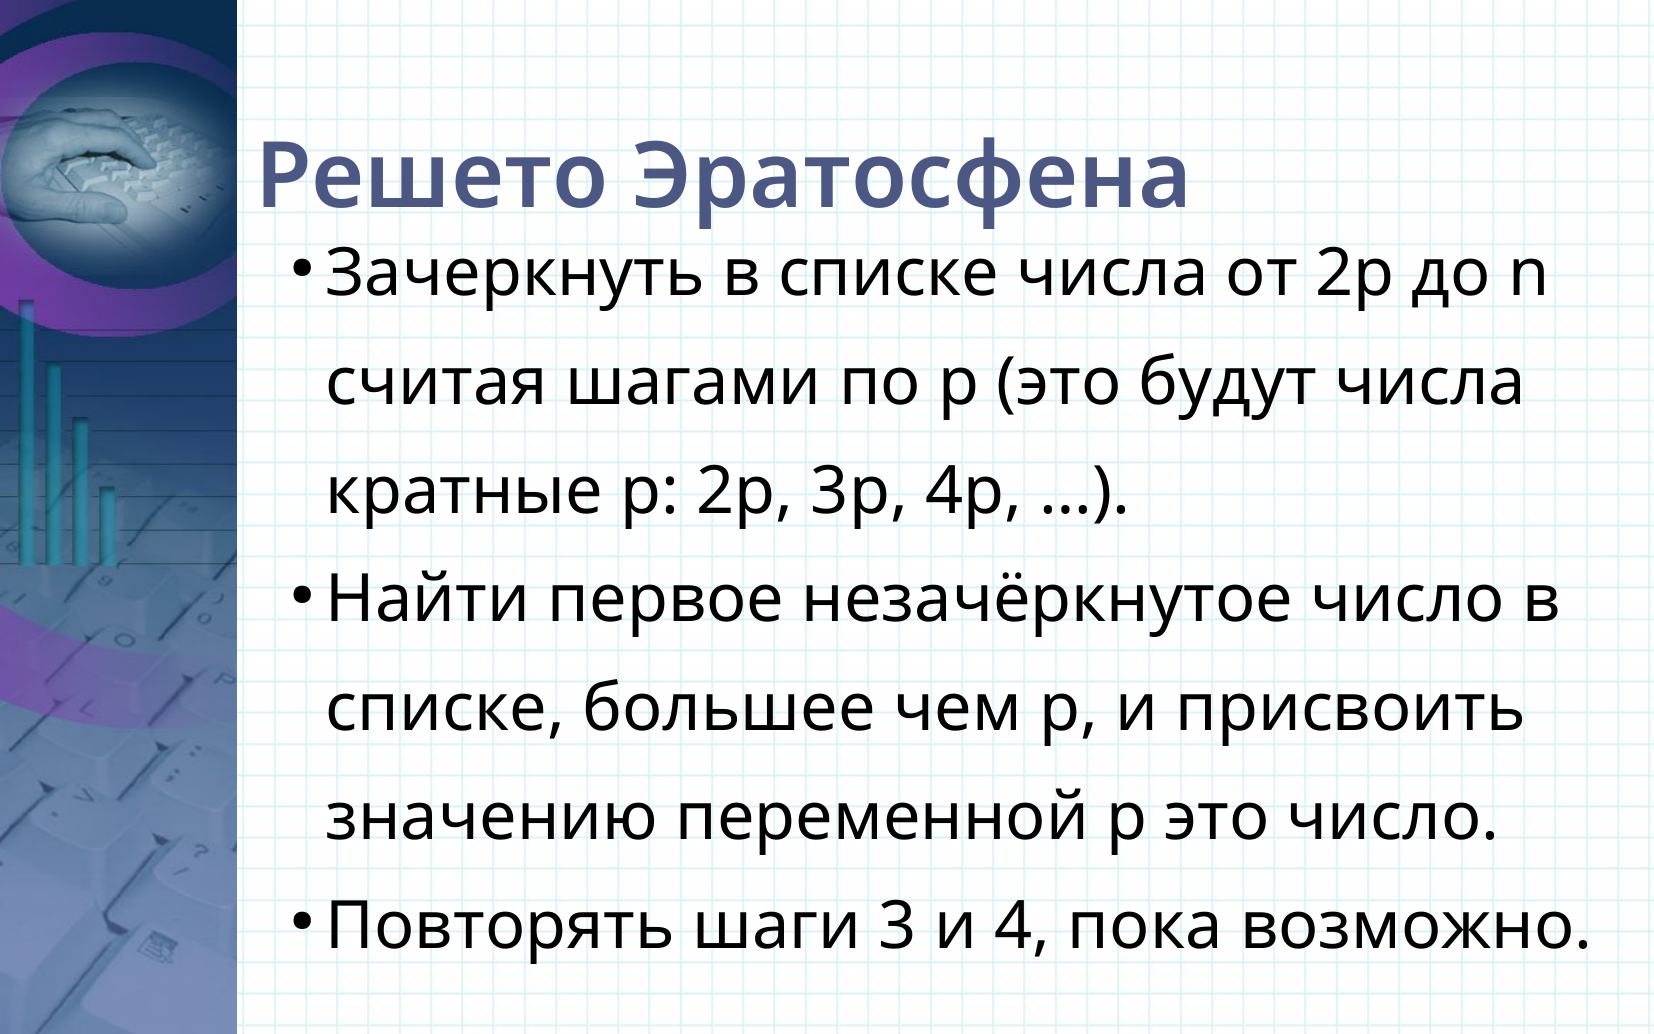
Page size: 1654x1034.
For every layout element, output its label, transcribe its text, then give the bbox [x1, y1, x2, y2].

picture [0, 0, 1654, 1034]
subtitle Зачеркнуть в списке числа от 2p до n считая шагами по p (это будут числа кратные p: 2p, 3p, 4p, …). Найти первое незачёркнутое число в списке, большее чем p, и присвоить значению переменной p это число. Повторять шаги 3 и 4, пока возможно. [254, 252, 1640, 922]
title Решето Эратосфена [254, 85, 1640, 252]
